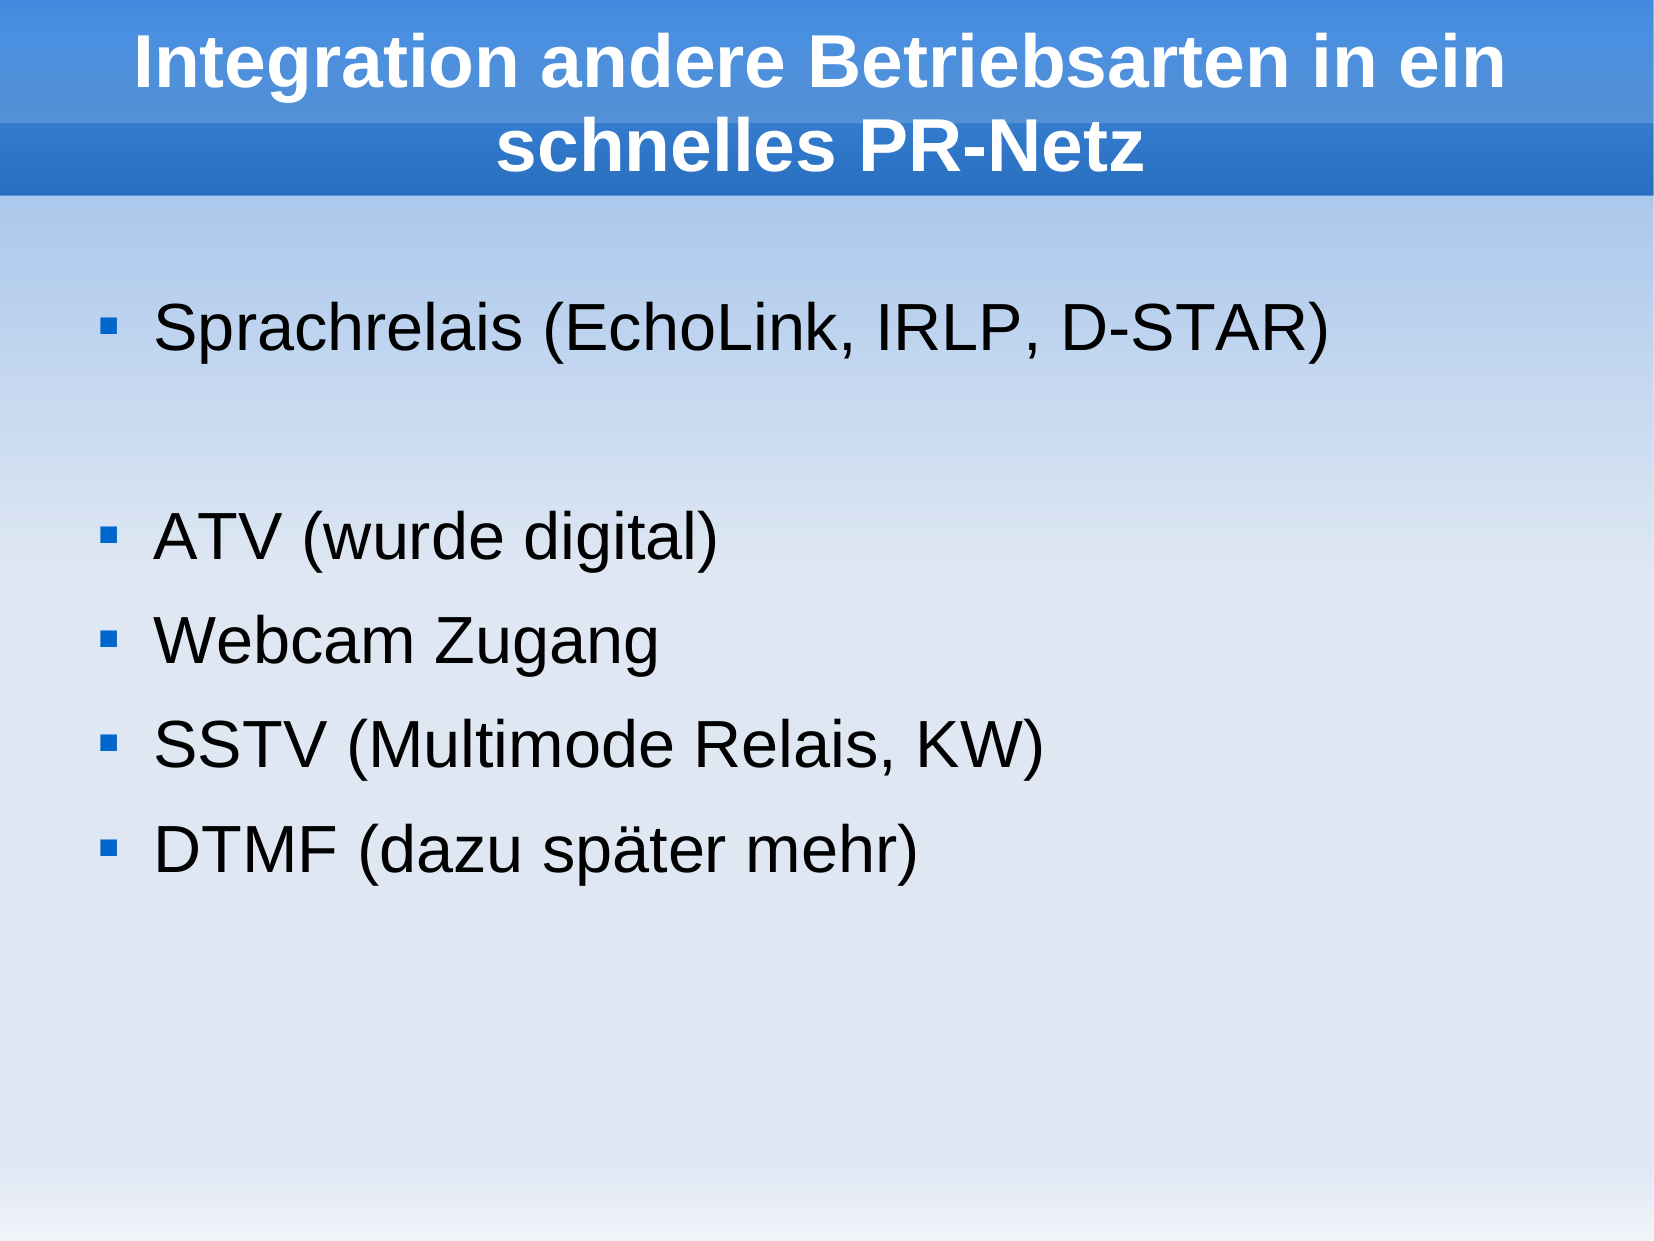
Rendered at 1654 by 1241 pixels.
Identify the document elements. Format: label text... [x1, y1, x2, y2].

list Sprachrelais (EchoLink, IRLP, D-STAR) ATV (wurde digital) Webcam Zugang SSTV (Multimode Relais, KW) DTMF (dazu später mehr) [82, 290, 1571, 1094]
picture [0, 0, 1654, 1241]
title Integration andere Betriebsarten in ein schnelles PR-Netz [76, 7, 1565, 200]
